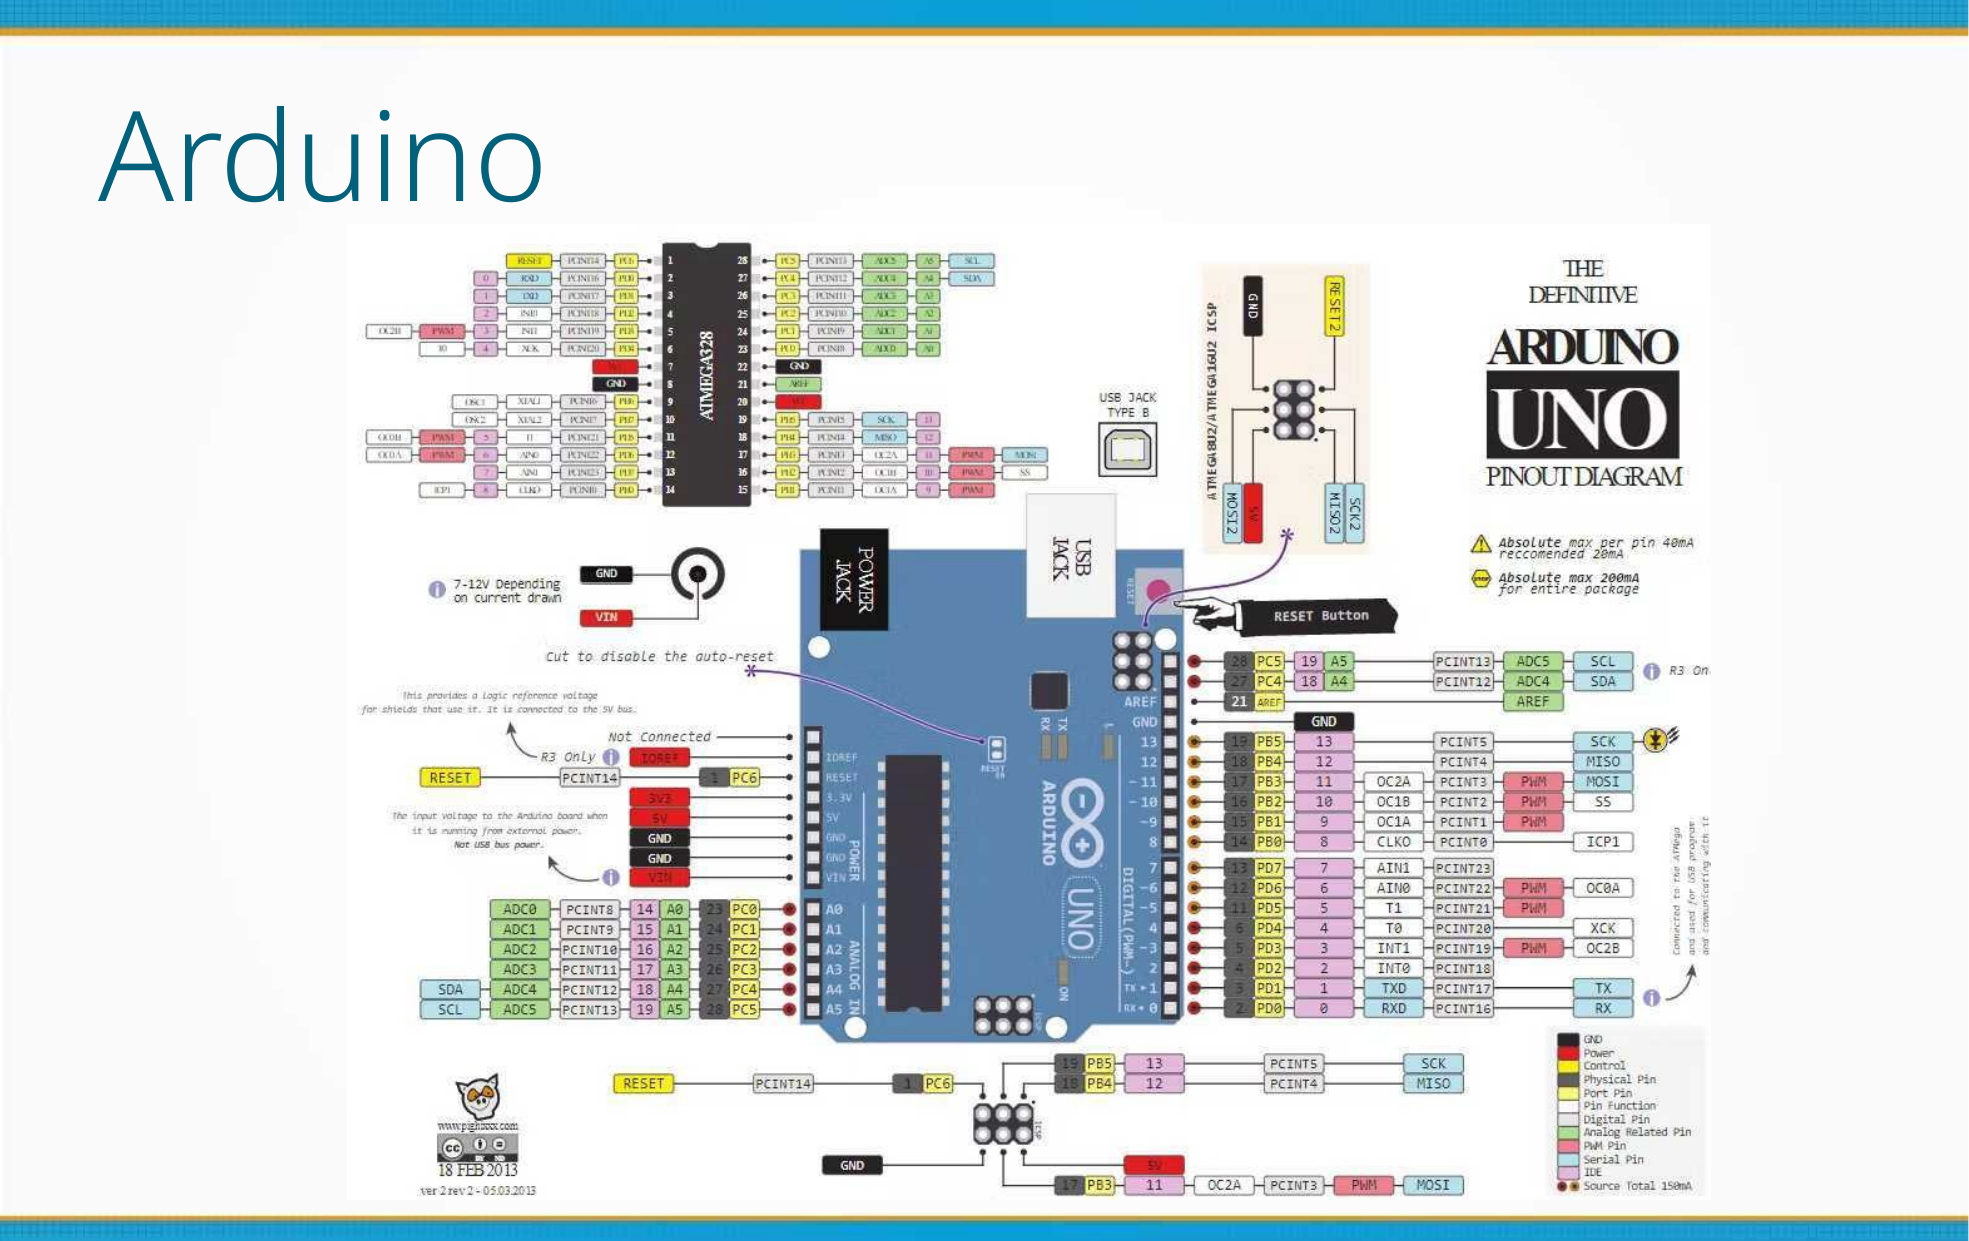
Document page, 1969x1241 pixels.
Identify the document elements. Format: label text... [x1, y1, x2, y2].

picture [0, 0, 1969, 1241]
title Arduino [98, 49, 1870, 257]
